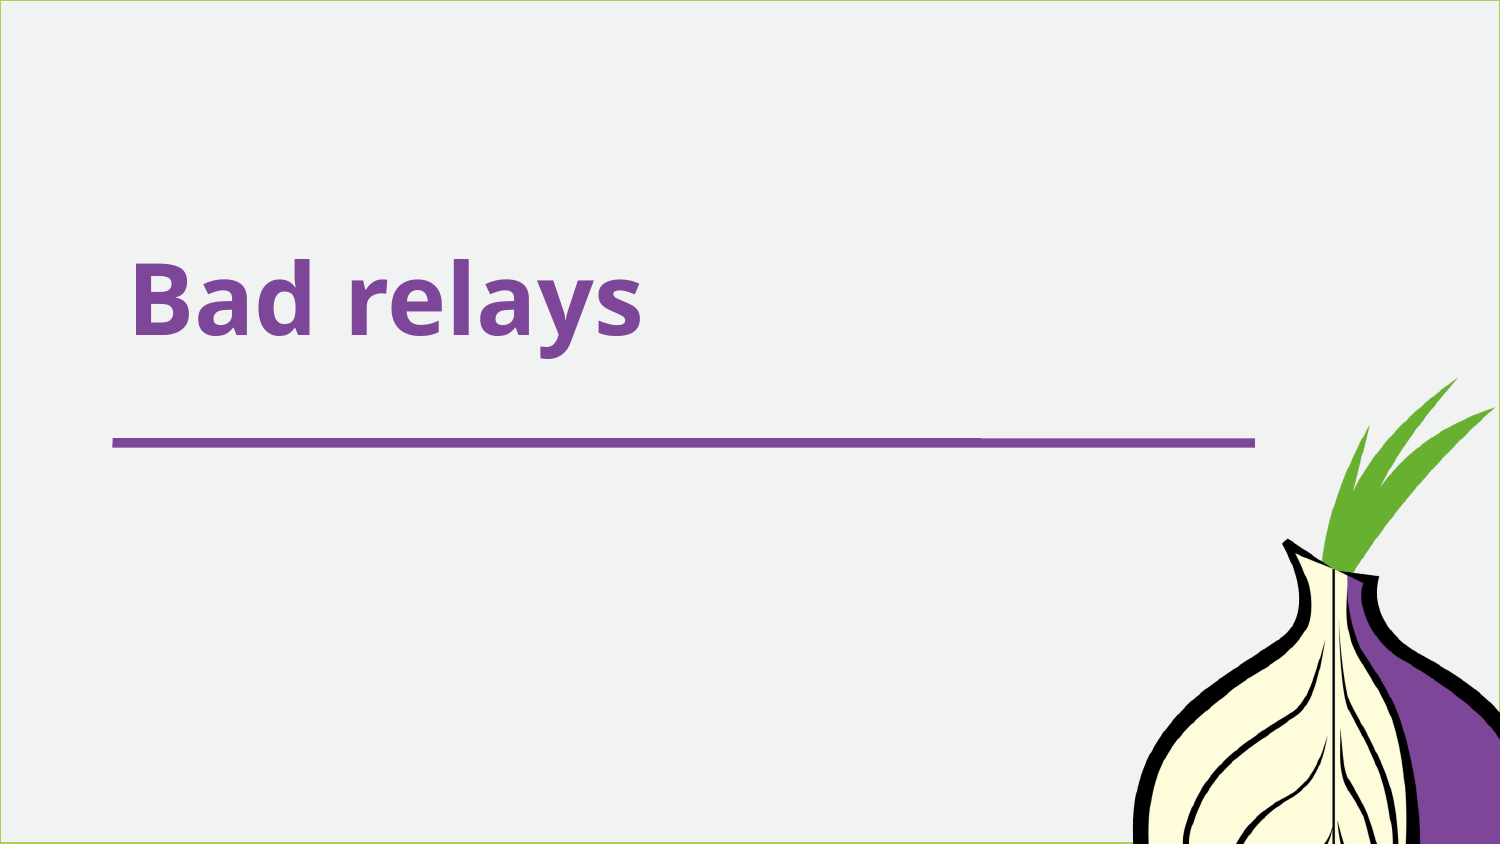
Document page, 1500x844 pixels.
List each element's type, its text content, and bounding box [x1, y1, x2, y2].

text_box Bad relays [112, 148, 1387, 443]
picture [1122, 377, 1500, 844]
